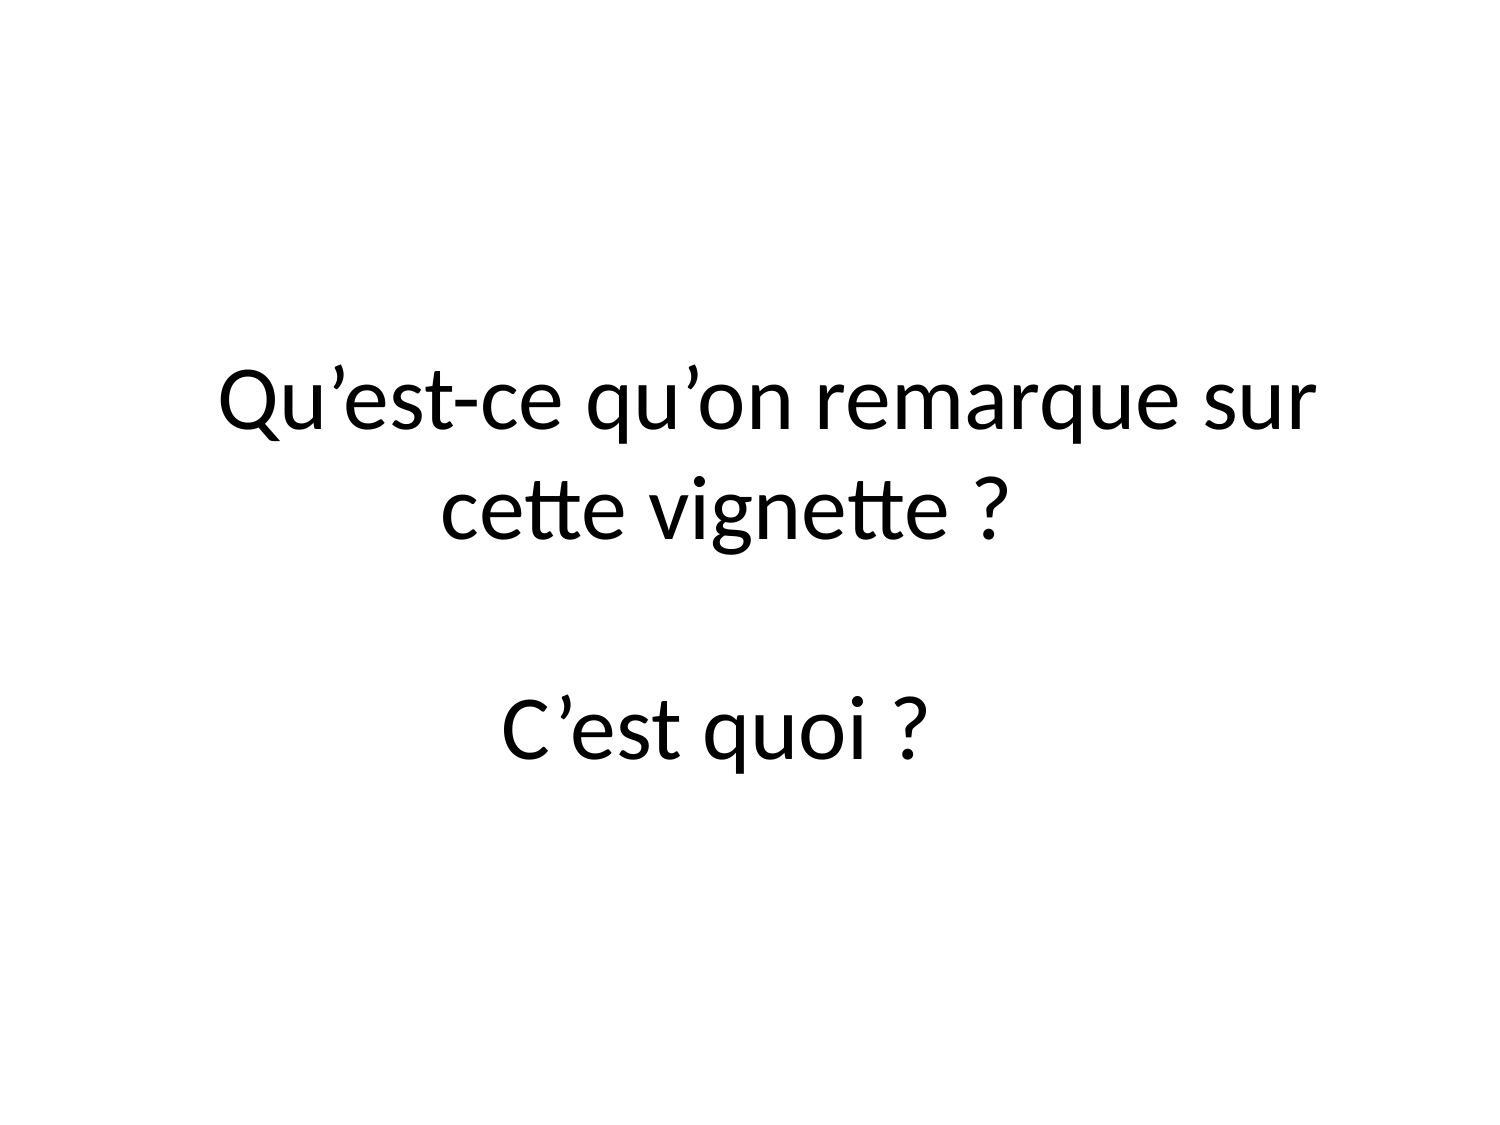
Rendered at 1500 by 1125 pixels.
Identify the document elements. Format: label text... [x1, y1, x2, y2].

subtitle Qu’est-ce qu’on remarque sur cette vignette ? C’est quoi ? [29, 44, 1425, 1071]
